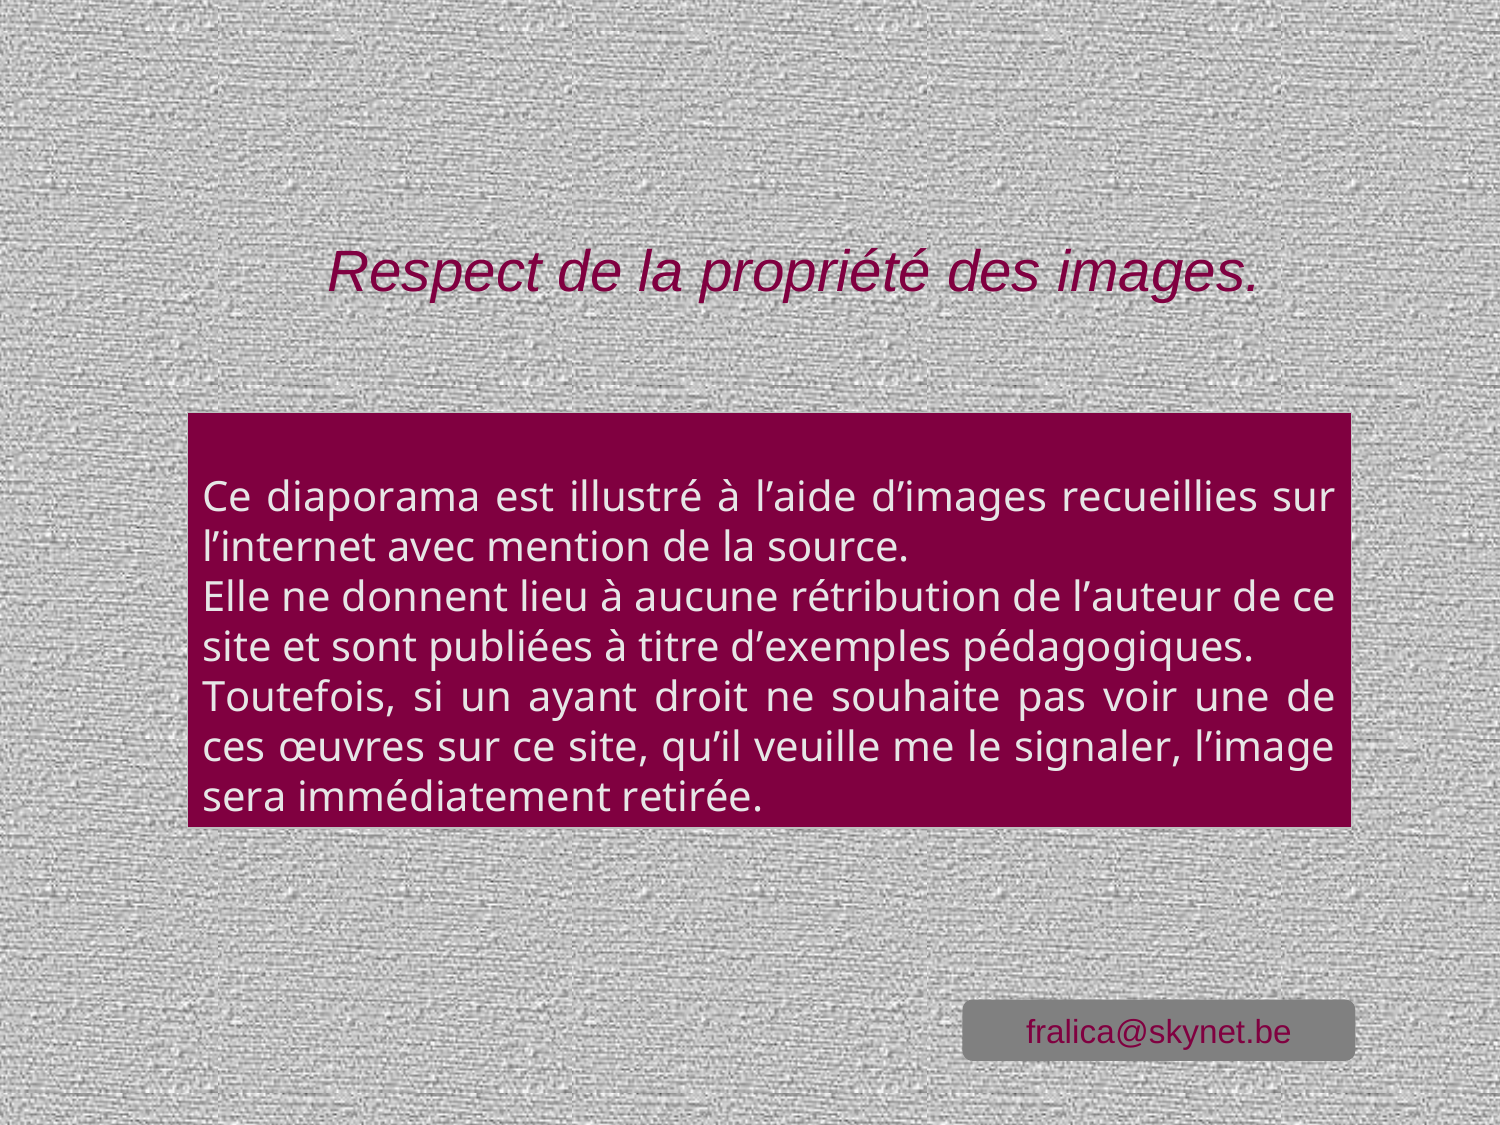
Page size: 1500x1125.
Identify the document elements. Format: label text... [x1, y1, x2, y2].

text_box Respect de la propriété des images. [312, 224, 1279, 311]
text_box fralica@skynet.be [962, 999, 1356, 1061]
picture [0, 0, 1500, 1125]
text_box Ce diaporama est illustré à l’aide d’images recueillies sur l’internet avec mention de la source. Elle ne donnent lieu à aucune rétribution de l’auteur de ce site et sont publiées à titre d’exemples pédagogiques. Toutefois, si un ayant droit ne souhaite pas voir une de ces œuvres sur ce site, qu’il veuille me le signaler, l’image sera immédiatement retirée. [187, 412, 1352, 829]
